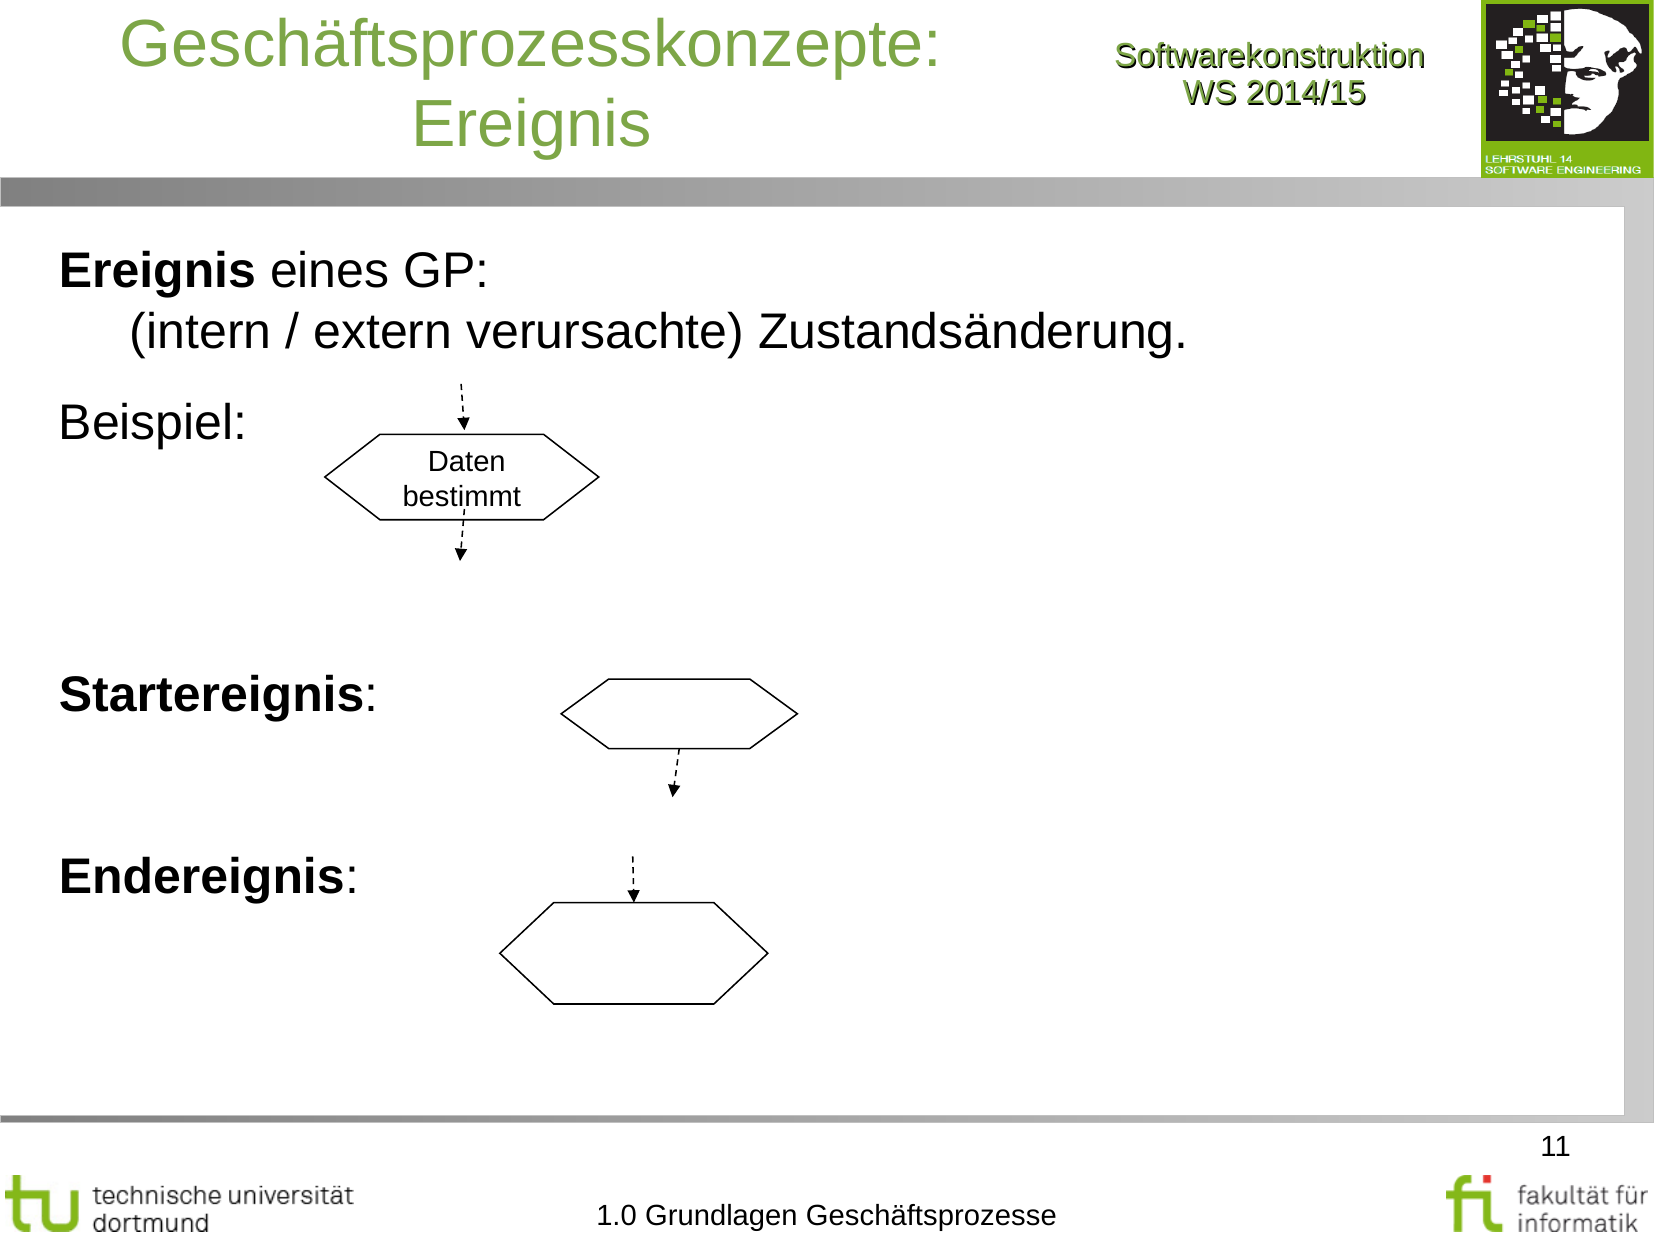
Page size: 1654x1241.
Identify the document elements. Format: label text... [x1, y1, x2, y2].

picture [1481, 0, 1654, 178]
picture [5, 1175, 354, 1232]
text_box [561, 679, 798, 749]
text_box [499, 902, 768, 1004]
text_box Daten bestimmt [324, 434, 599, 520]
list Ereignis eines GP: (intern / extern verursachte) Zustandsänderung. Beispiel: Startereignis: Endereignis: [59, 236, 1625, 1093]
title Geschäftsprozesskonzepte: Ereignis [0, 0, 1063, 178]
picture [1446, 1175, 1648, 1232]
